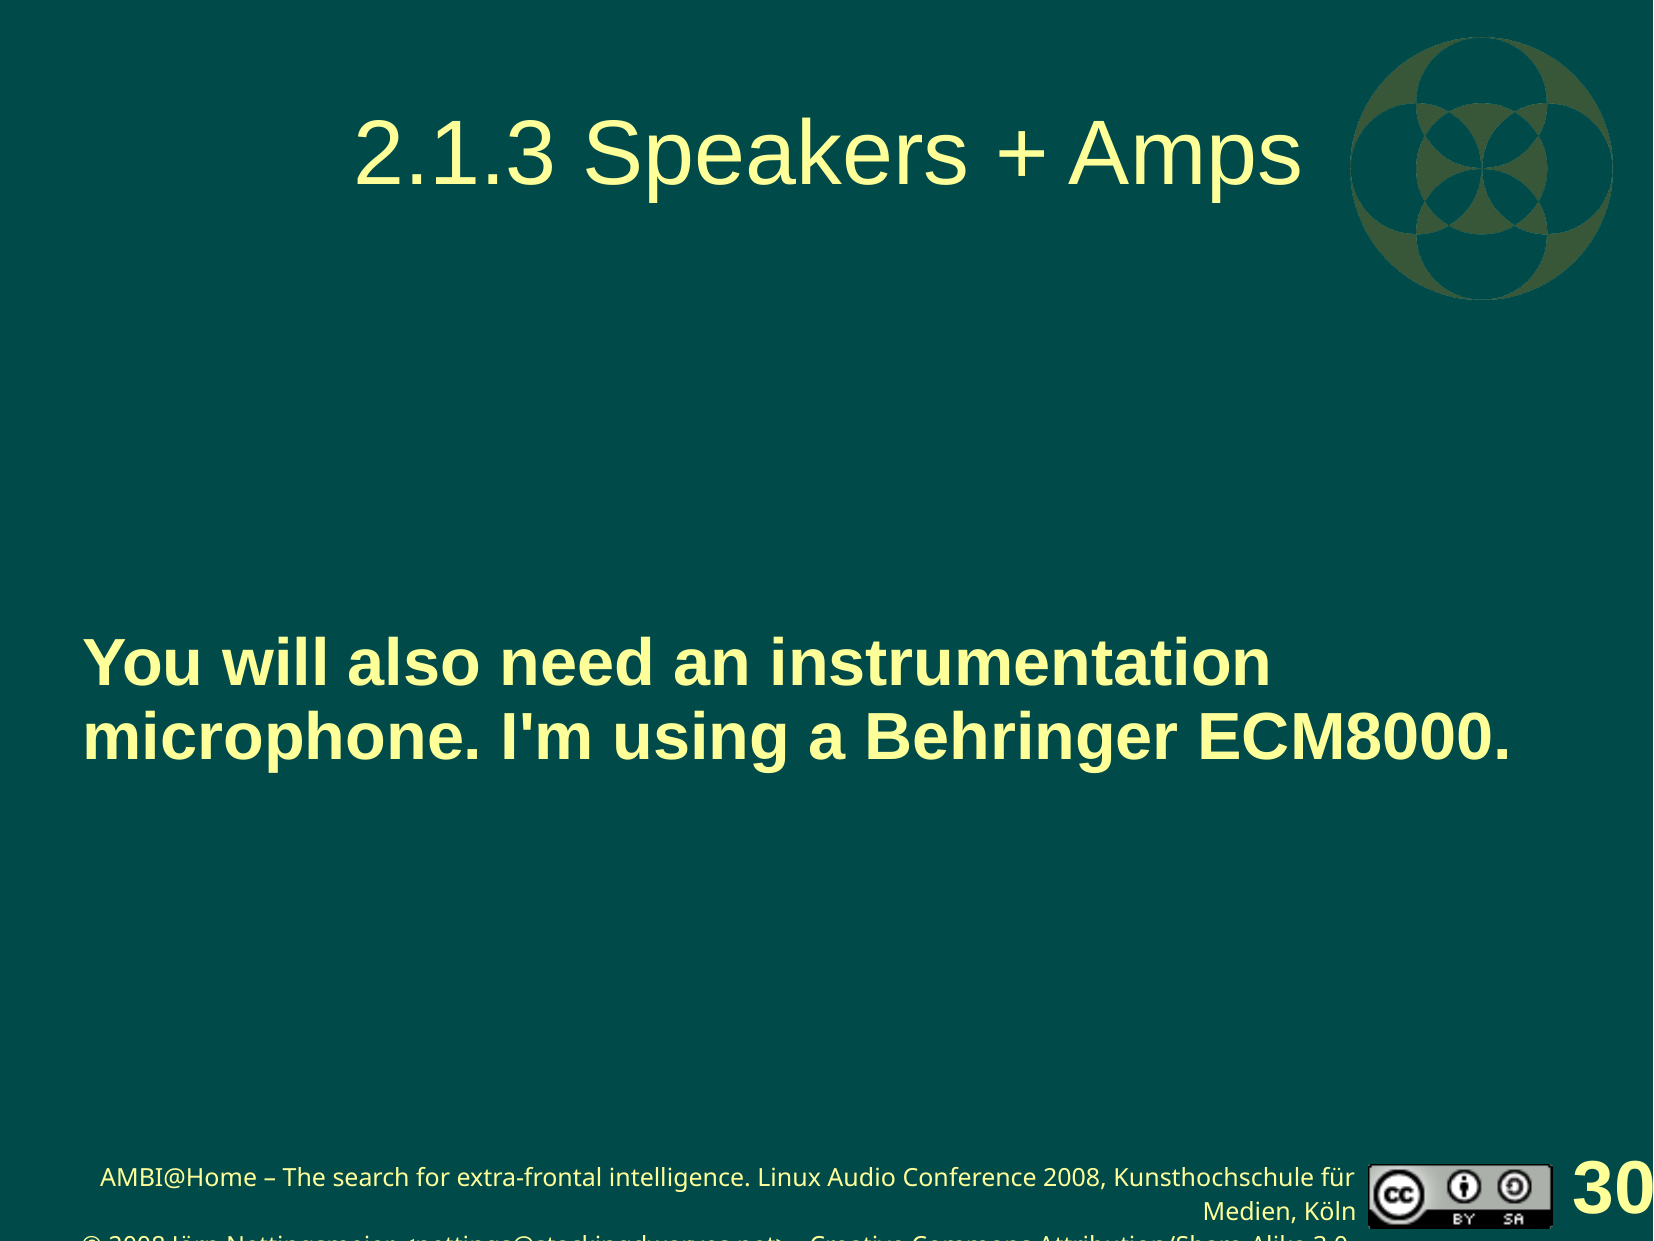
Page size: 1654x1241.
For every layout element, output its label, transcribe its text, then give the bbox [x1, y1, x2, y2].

picture [1350, 37, 1613, 300]
subtitle You will also need an instrumentation microphone. I'm using a Behringer ECM8000. [82, 297, 1571, 1102]
title 2.1.3 Speakers + Amps [82, 56, 1576, 250]
picture [1368, 1164, 1553, 1229]
